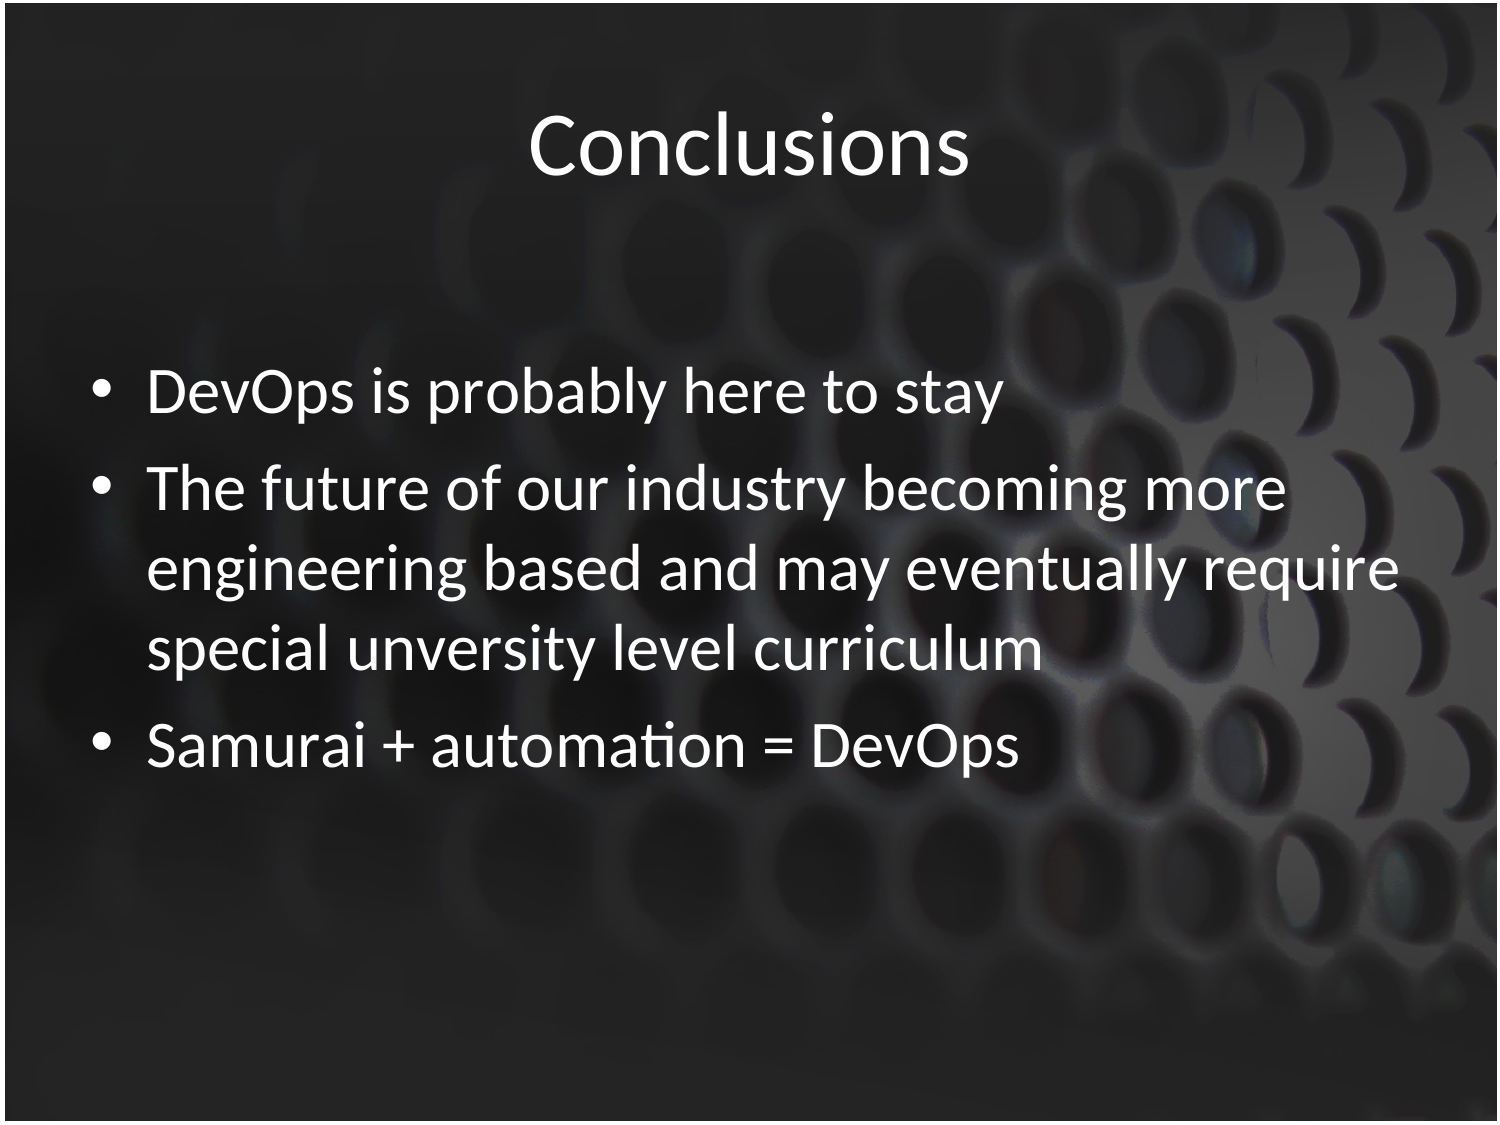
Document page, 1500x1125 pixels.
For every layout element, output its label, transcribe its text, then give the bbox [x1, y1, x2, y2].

picture [0, 0, 1500, 1125]
list DevOps is probably here to stay The future of our industry becoming more engineering based and may eventually require special unversity level curriculum Samurai + automation = DevOps [75, 339, 1426, 1079]
title Conclusions [75, 45, 1426, 233]
